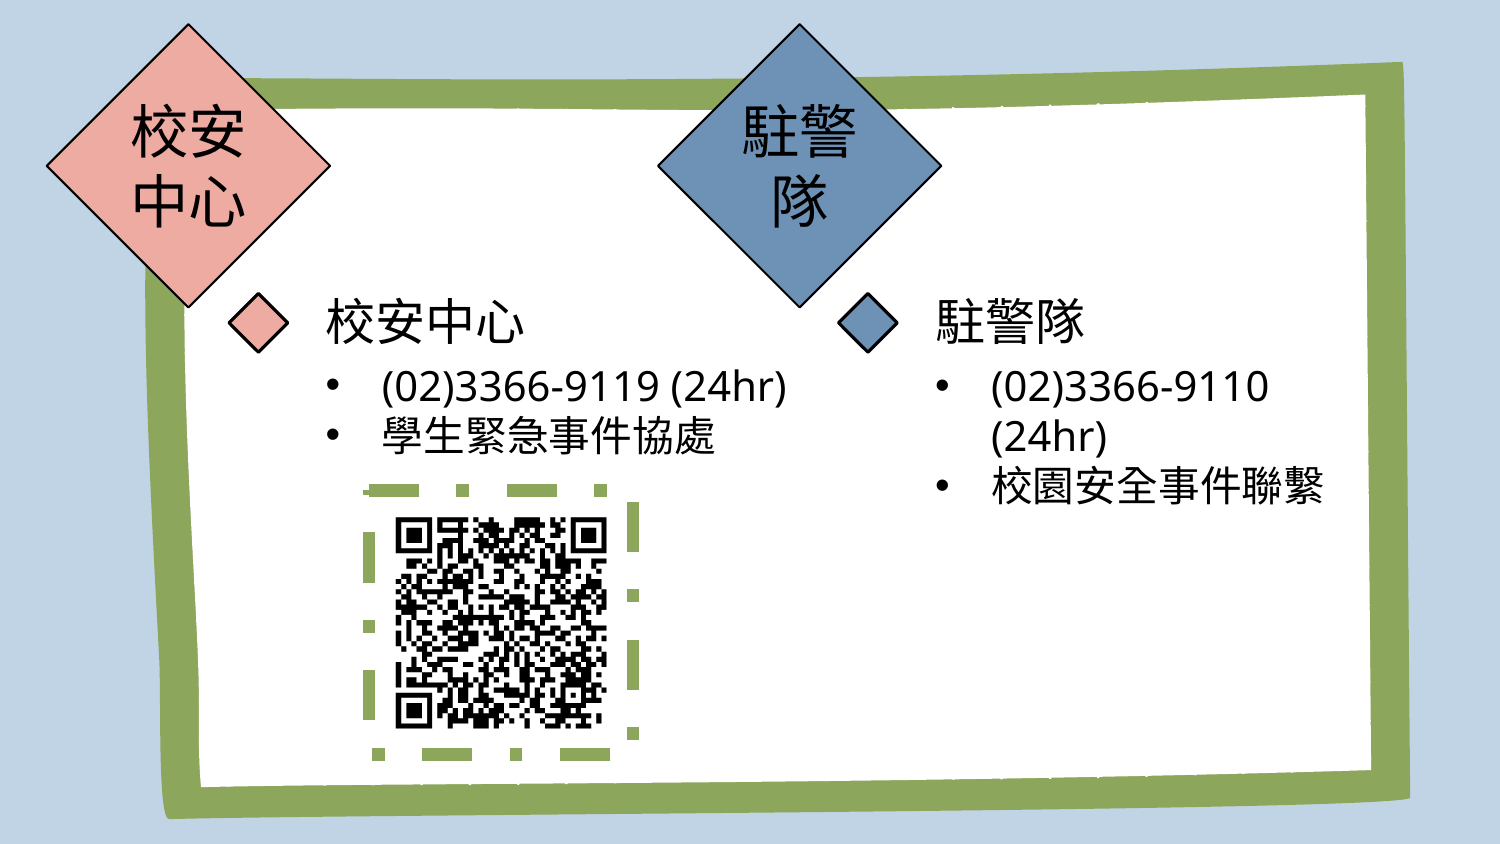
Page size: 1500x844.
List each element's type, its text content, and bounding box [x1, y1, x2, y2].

text_box [46, 24, 1411, 820]
picture [375, 496, 627, 749]
text_box (02)3366-9119 (24hr) 學生緊急事件協處 [310, 352, 824, 468]
text_box 校安中心 [310, 282, 691, 352]
text_box 駐警隊 [798, 210, 810, 218]
text_box 駐警隊 [920, 282, 1301, 352]
text_box 校安中心 [106, 112, 271, 218]
text_box 駐警隊 [808, 116, 823, 126]
text_box (02)3366-9110 (24hr) 校園安全事件聯繫 [920, 352, 1355, 518]
text_box 駐警隊 [812, 201, 822, 218]
text_box 校安中心 [140, 189, 157, 204]
text_box 校安中心 [161, 189, 178, 204]
text_box 駐警隊 [717, 112, 882, 218]
